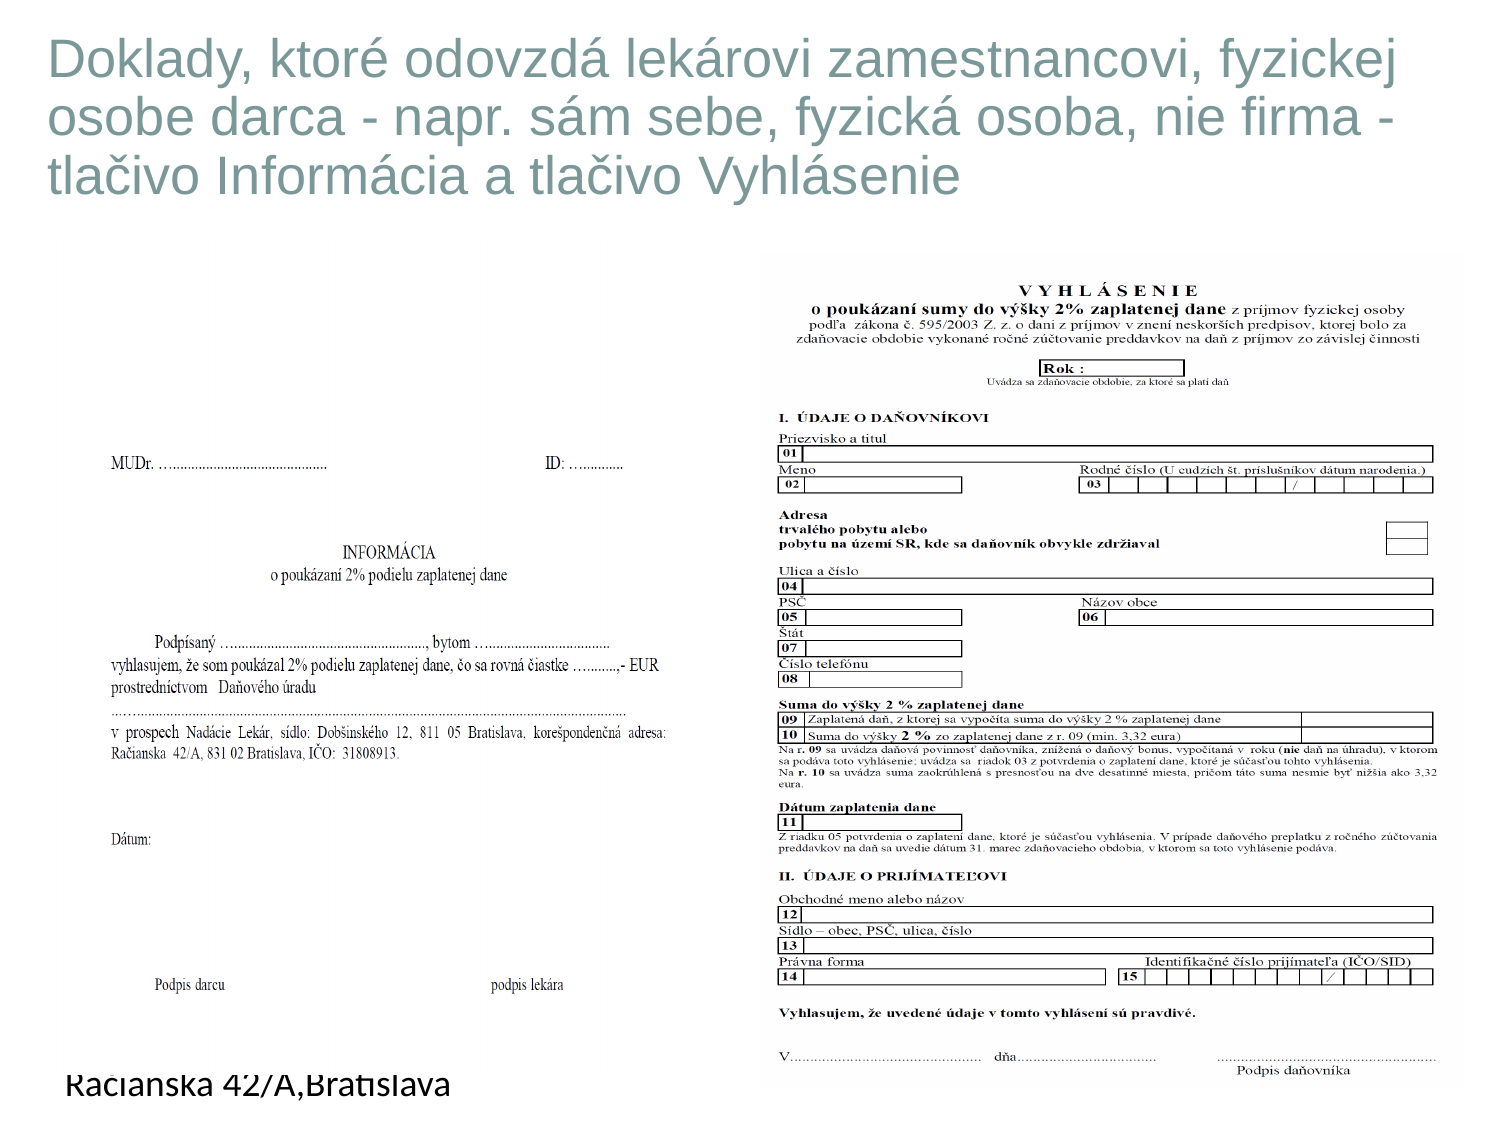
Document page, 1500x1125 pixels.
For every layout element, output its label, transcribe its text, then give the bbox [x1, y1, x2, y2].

picture [760, 250, 1465, 1087]
title Doklady, ktoré odovzdá lekárovi zamestnancovi, fyzickej osobe darca - napr. sám sebe, fyzická osoba, nie firma - tlačivo Informácia a tlačivo Vyhlásenie [47, 23, 1429, 213]
text_box Račianska 42/A,Bratislava [50, 1075, 638, 1112]
picture [38, 236, 721, 1075]
